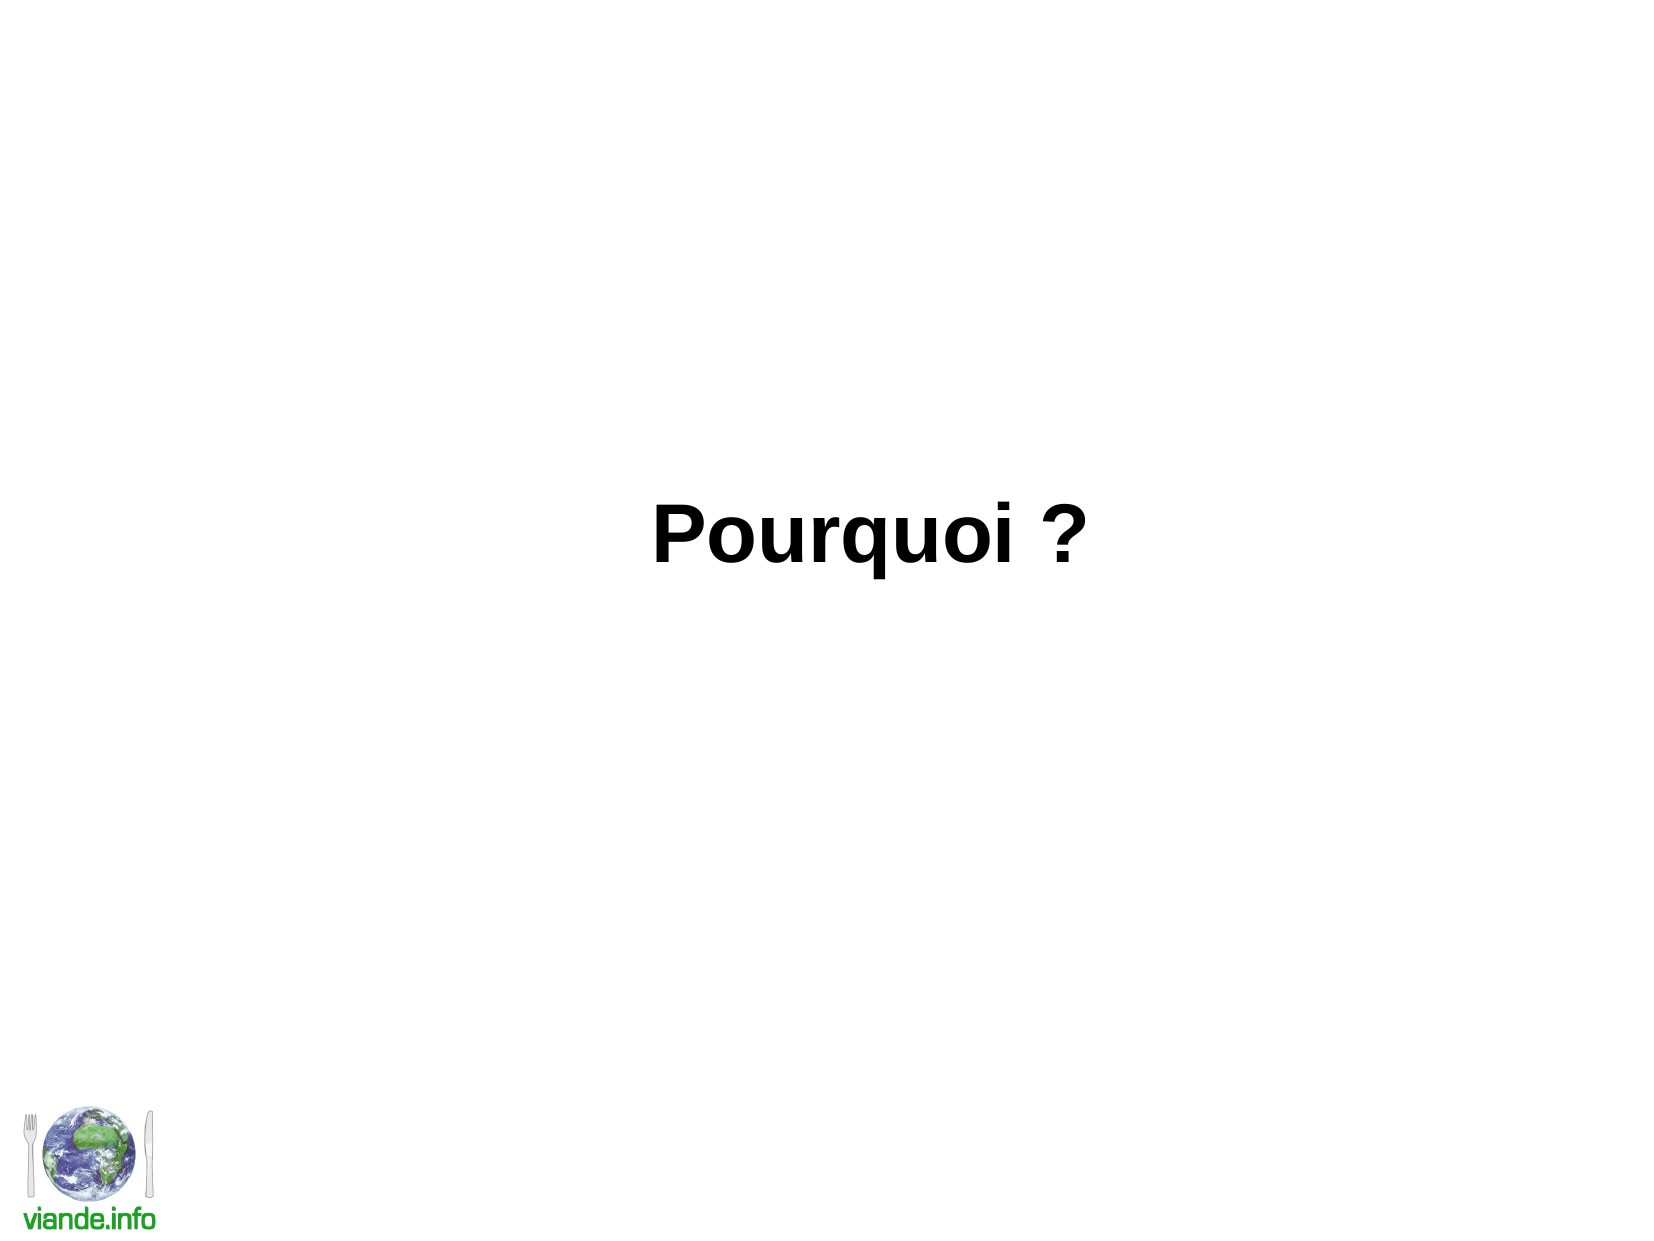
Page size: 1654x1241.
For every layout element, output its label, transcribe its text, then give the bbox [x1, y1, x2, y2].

text_box Pourquoi ? [295, 480, 1447, 589]
picture [0, 1092, 178, 1241]
